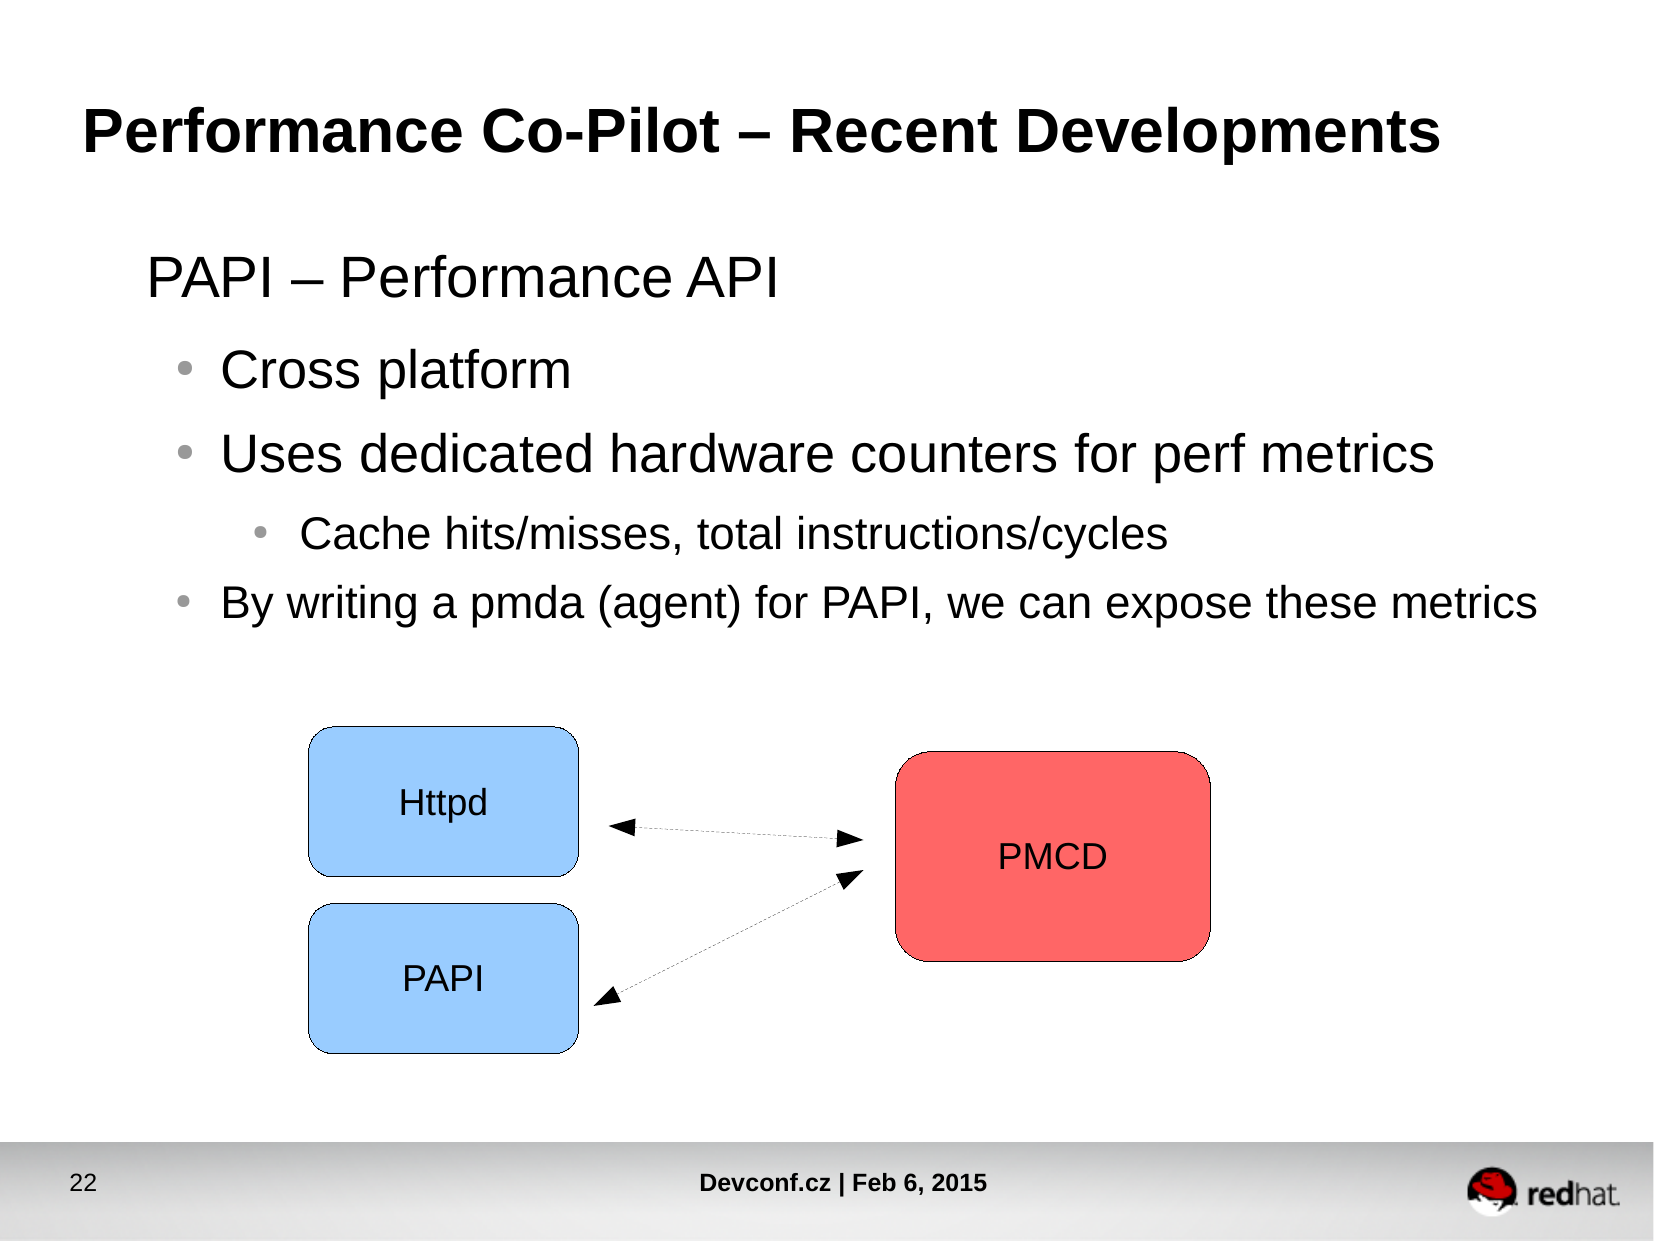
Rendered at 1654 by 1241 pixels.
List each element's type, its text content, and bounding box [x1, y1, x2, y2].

text_box PAPI [308, 903, 579, 1054]
text_box PMCD [895, 751, 1211, 962]
text_box Httpd [308, 726, 579, 877]
picture [0, 1142, 1654, 1241]
title Performance Co-Pilot – Recent Developments [82, 37, 1571, 226]
list PAPI – Performance API Cross platform Uses dedicated hardware counters for perf metrics Cache hits/misses, total instructions/cycles By writing a pmda (agent) for PAPI, we can expose these metrics [86, 244, 1576, 1039]
